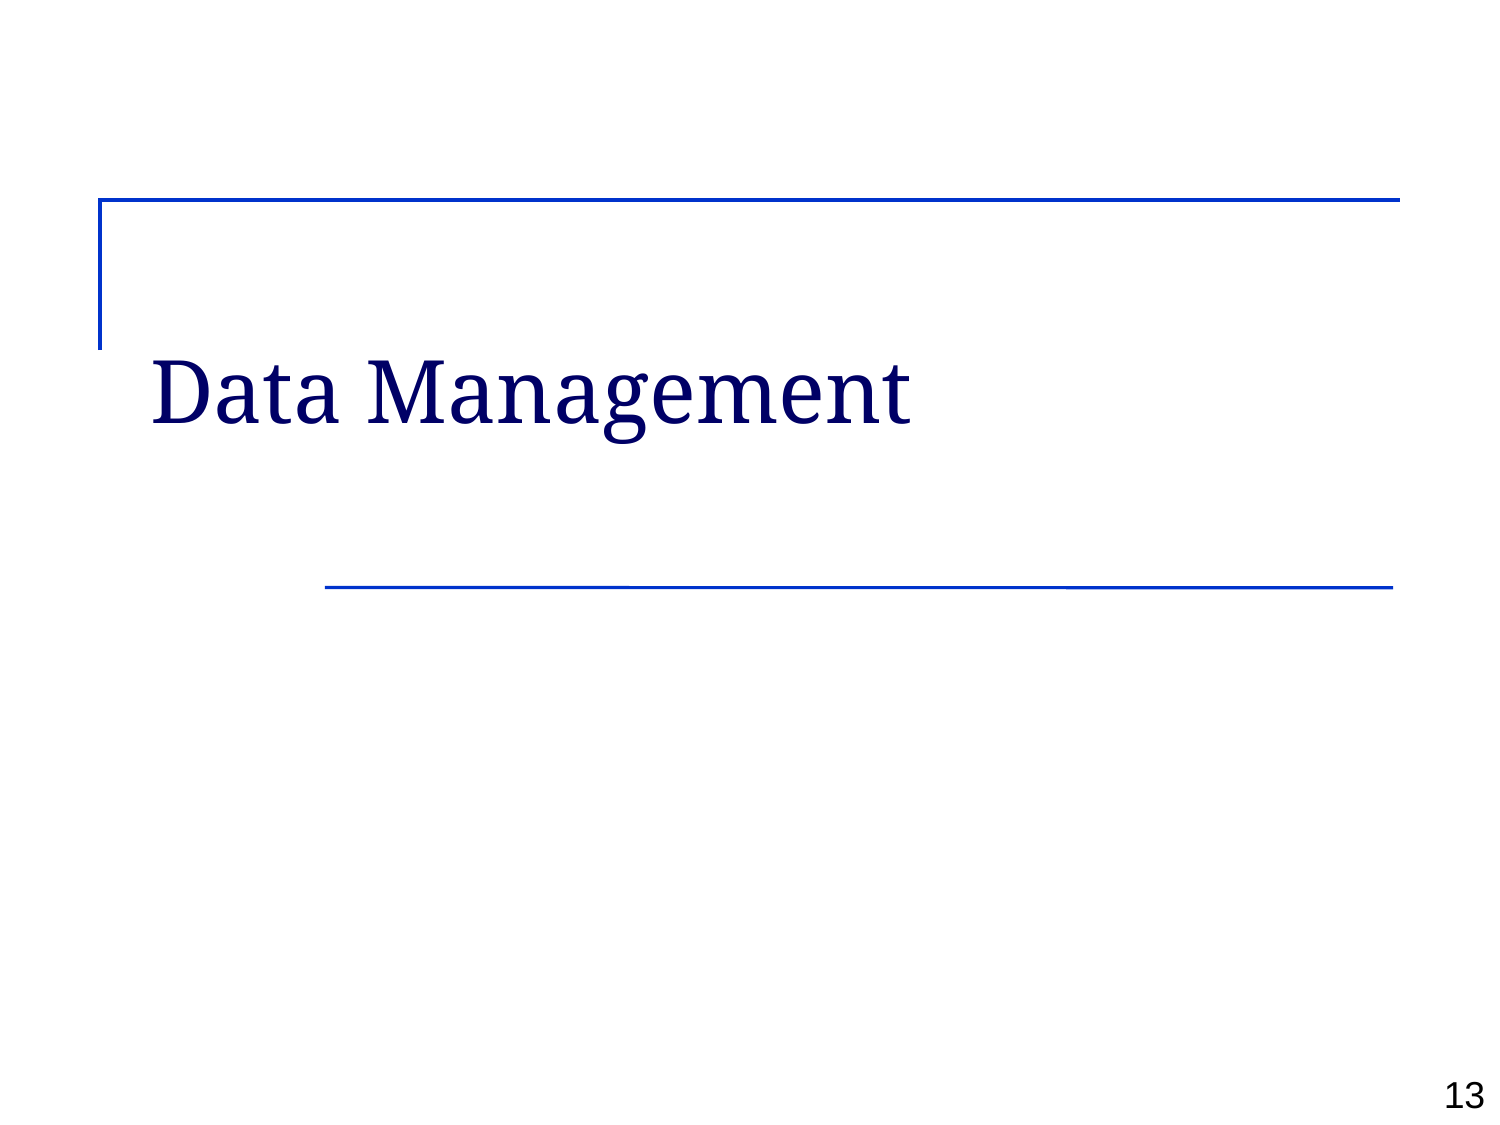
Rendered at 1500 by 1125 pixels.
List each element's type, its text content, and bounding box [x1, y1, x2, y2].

text_box <number> [1425, 1075, 1500, 1123]
title Data Management [150, 249, 1400, 538]
